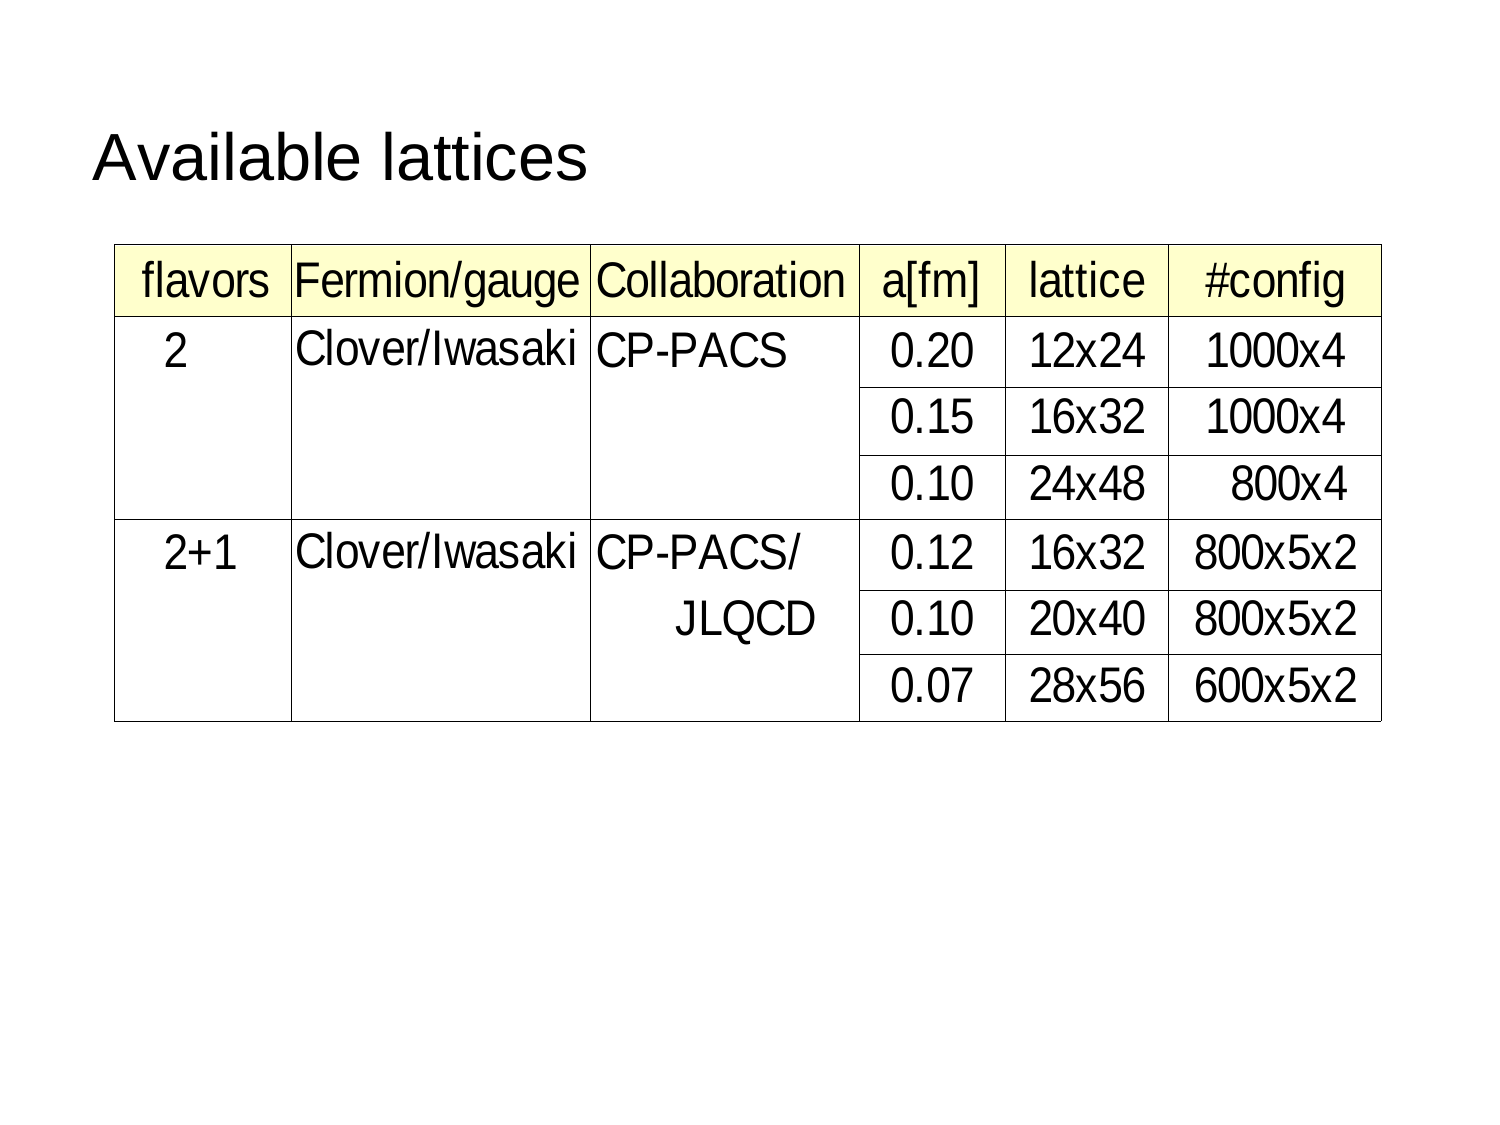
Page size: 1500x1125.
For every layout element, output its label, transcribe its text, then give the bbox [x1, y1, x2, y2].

chart [111, 240, 1388, 728]
title Available lattices [72, 115, 610, 199]
